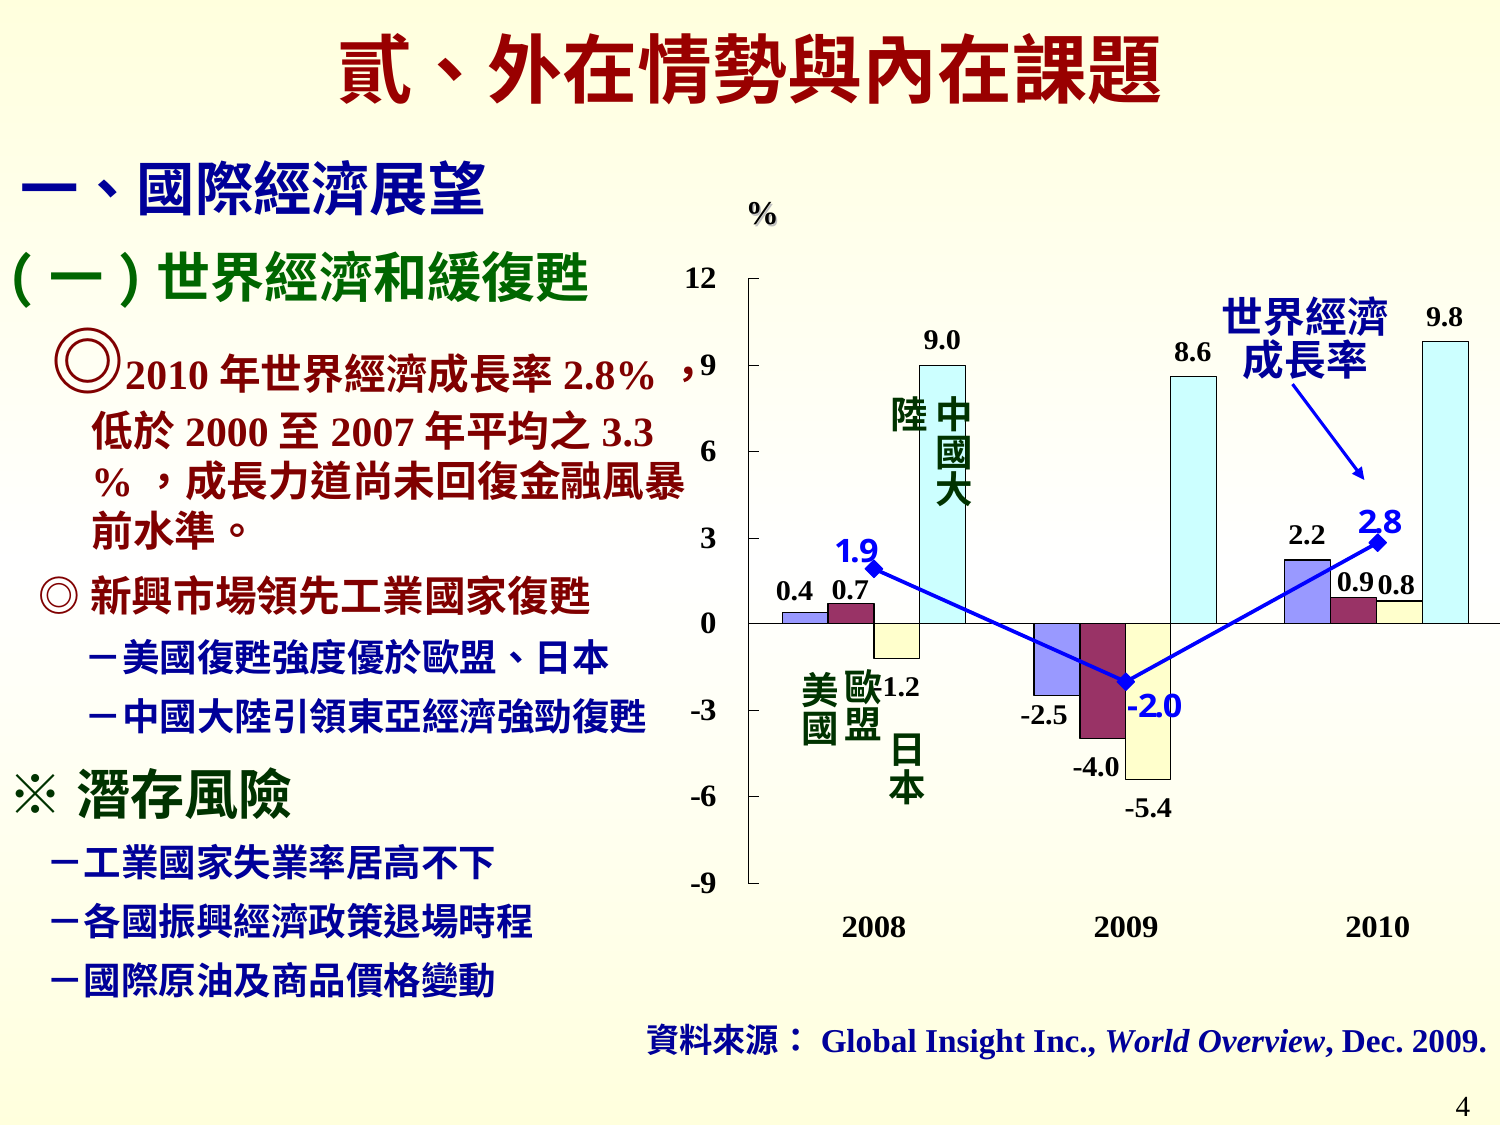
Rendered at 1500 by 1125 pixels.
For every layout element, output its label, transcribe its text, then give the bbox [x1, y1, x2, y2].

text_box 中國大陸 [863, 381, 984, 547]
text_box % [715, 183, 810, 303]
text_box 世界經濟 成長率 [1198, 290, 1413, 392]
text_box 歐盟 [817, 653, 893, 784]
text_box (一)世界經濟和緩復甦 ◎2010年世界經濟成長率2.8%，低於2000至2007年平均之3.3%，成長力道尚未回復金融風暴前水準。 ◎新興市場領先工業國家復甦 －美國復甦強度優於歐盟、日本 －中國大陸引領東亞經濟強勁復甦 ※潛存風險 －工業國家失業率居高不下 －各國振興經濟政策退場時程 －國際原油及商品價格變動 [0, 222, 703, 1010]
text_box 一、國際經濟展望 [5, 137, 722, 230]
text_box 資料來源：Global Insight Inc., World Overview, Dec. 2009. [631, 1011, 1500, 1067]
text_box 美國 [808, 716, 817, 740]
text_box 貳、外在情勢與內在課題 [0, 14, 1500, 120]
text_box 日本 [861, 716, 937, 847]
text_box 美國 [774, 656, 849, 799]
chart [703, 247, 1500, 973]
